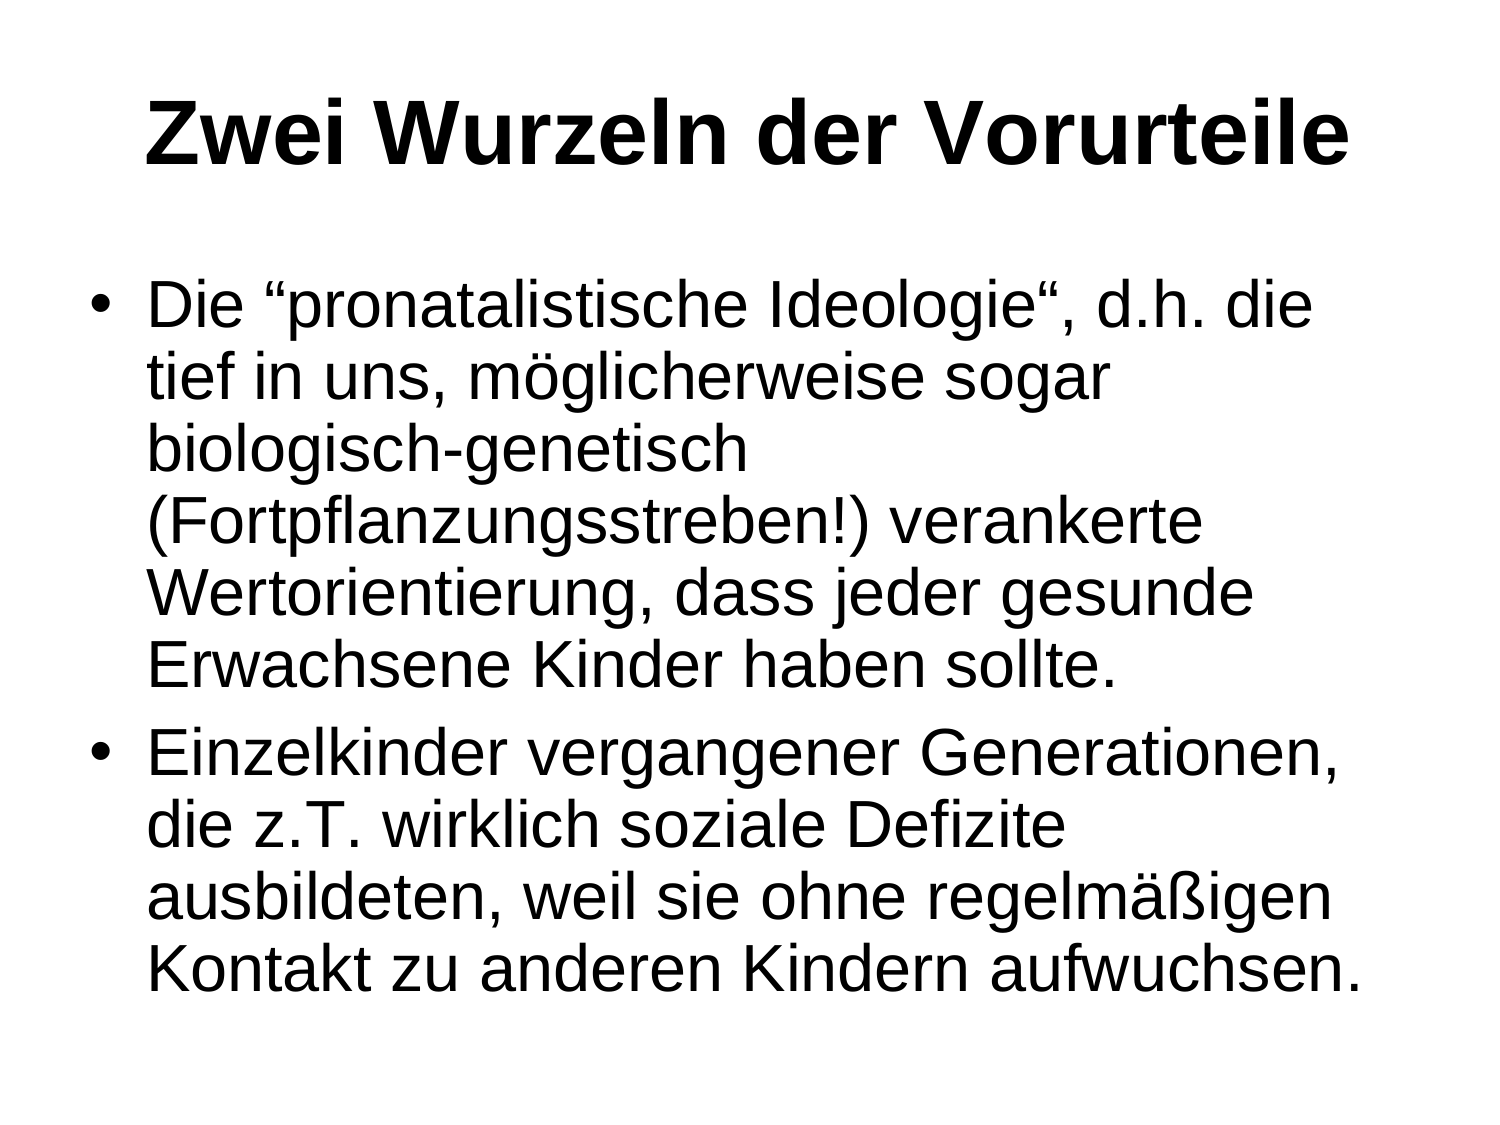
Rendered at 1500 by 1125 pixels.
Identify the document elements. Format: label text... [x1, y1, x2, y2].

title Zwei Wurzeln der Vorurteile [74, 45, 1424, 211]
list Die “pronatalistische Ideologie“, d.h. die tief in uns, möglicherweise sogar biologisch-genetisch (Fortpflanzungsstreben!) verankerte Wertorientierung, dass jeder gesunde Erwachsene Kinder haben sollte. Einzelkinder vergangener Generationen, die z.T. wirklich soziale Defizite ausbildeten, weil sie ohne regelmäßigen Kontakt zu anderen Kindern aufwuchsen. [75, 262, 1426, 1005]
